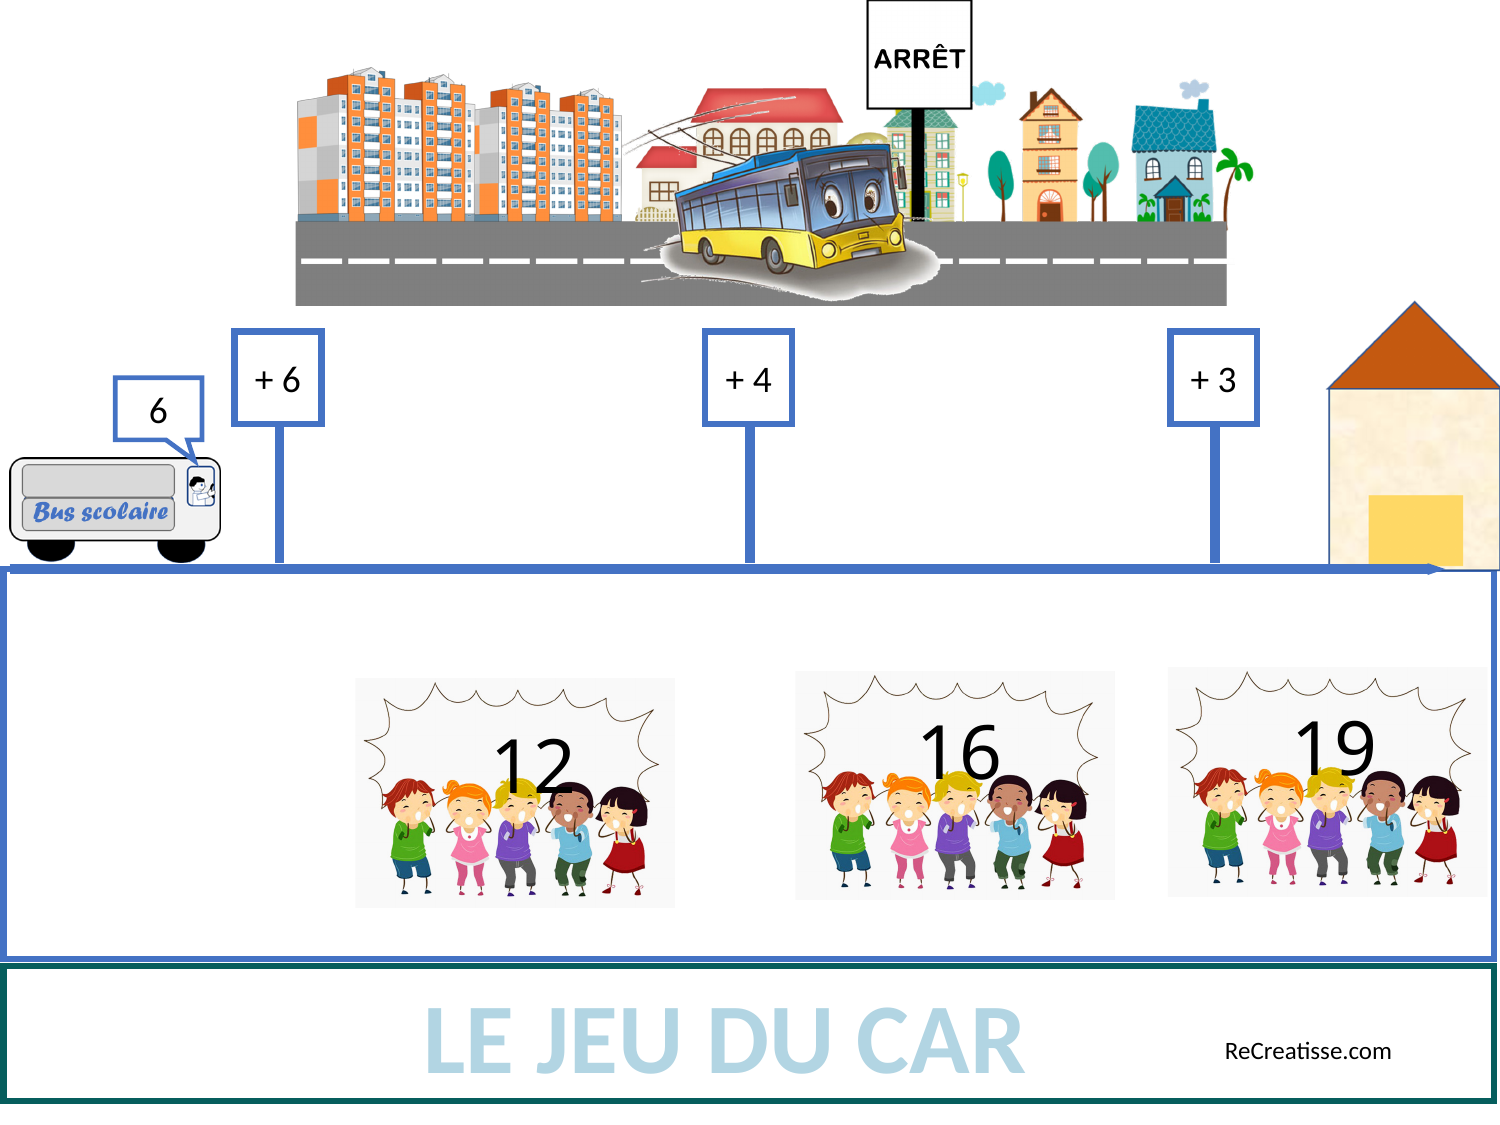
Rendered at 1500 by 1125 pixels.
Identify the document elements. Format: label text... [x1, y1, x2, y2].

text_box [3, 569, 1494, 959]
text_box 16 [902, 697, 1018, 802]
text_box + 3 [1170, 332, 1257, 424]
text_box 19 [1277, 693, 1393, 798]
picture [1167, 667, 1488, 897]
text_box 6 [115, 377, 202, 461]
text_box + 6 [235, 332, 321, 424]
text_box + 4 [705, 332, 792, 424]
text_box ReCreatisse.com [1210, 1027, 1408, 1073]
picture [295, 0, 1261, 306]
picture [355, 678, 676, 908]
text_box 12 [476, 711, 592, 816]
picture [1325, 300, 1500, 580]
text_box LE JEU DU CAR [3, 966, 1494, 1101]
picture [795, 671, 1115, 900]
picture [9, 457, 221, 563]
